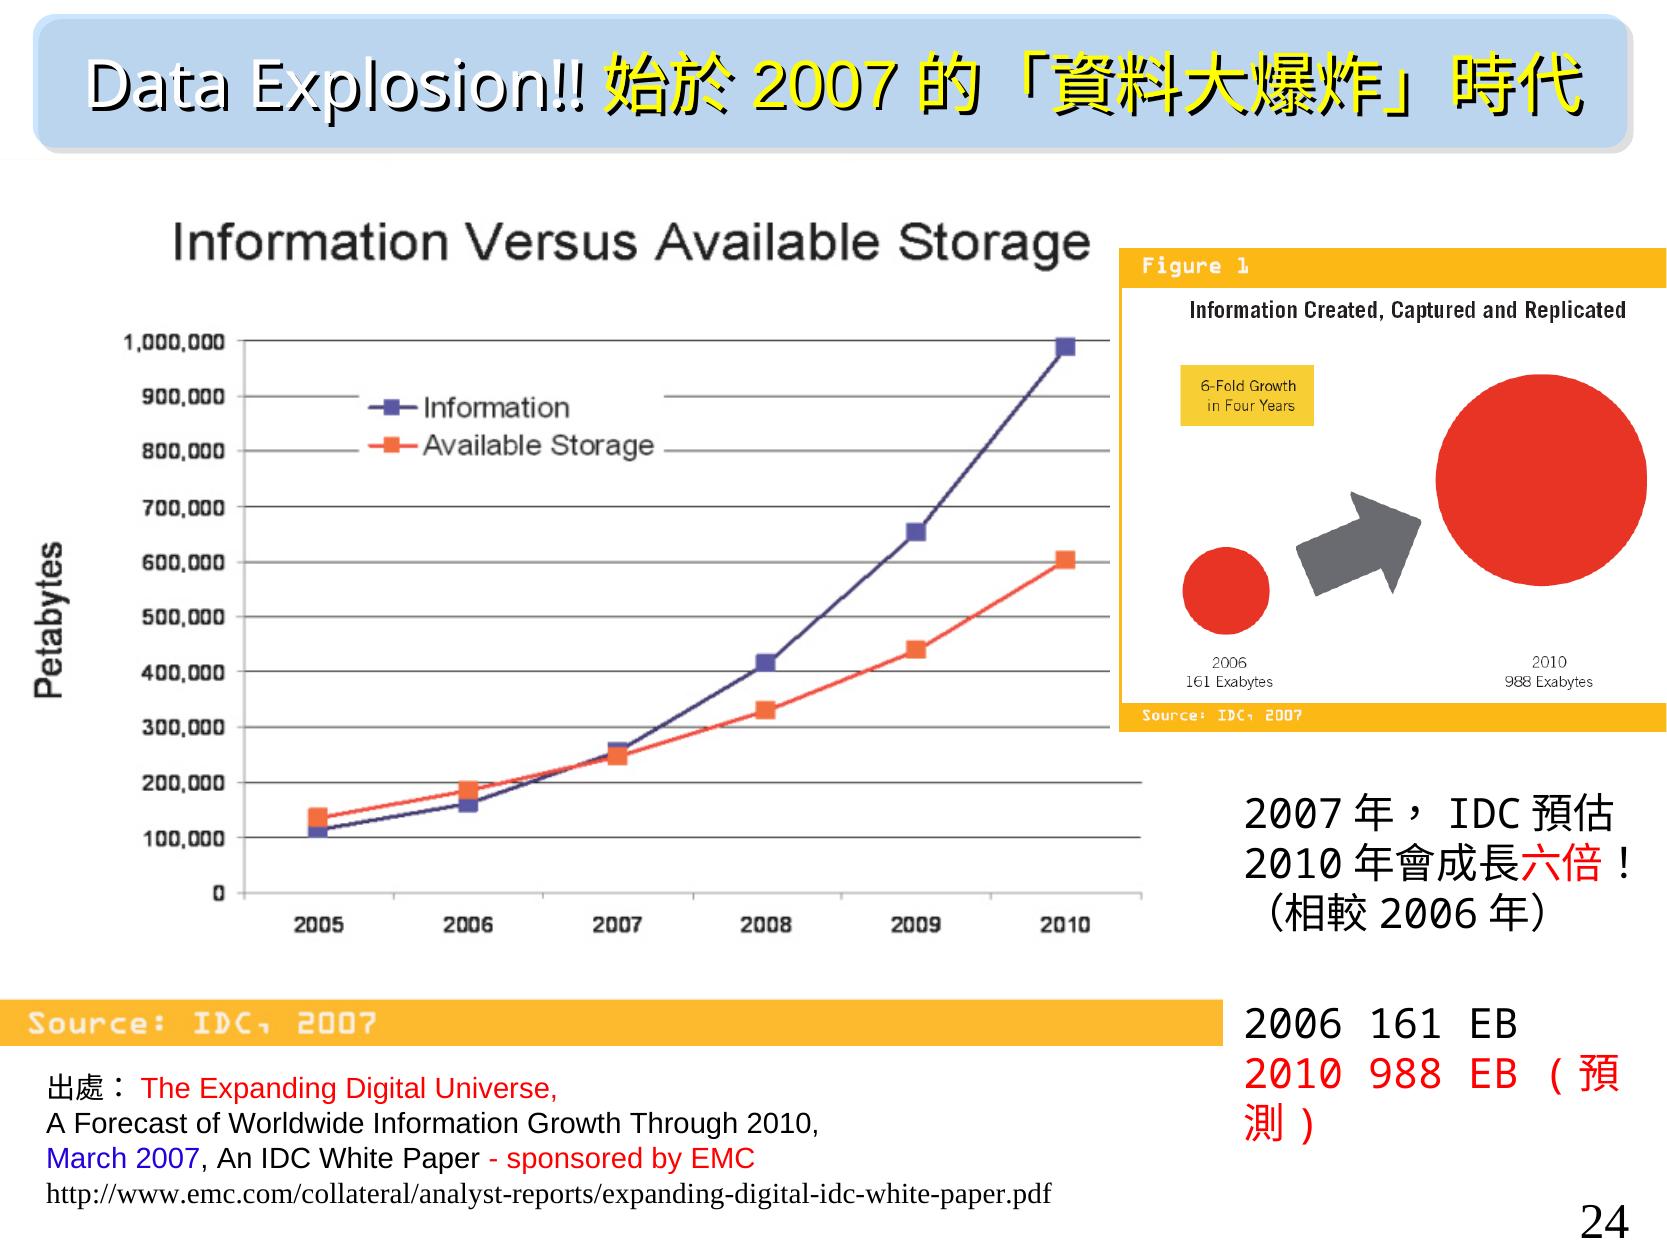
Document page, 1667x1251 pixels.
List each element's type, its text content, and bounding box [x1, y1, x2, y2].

text_box Data Explosion!!始於2007的「資料大爆炸」時代 [0, 11, 1665, 159]
picture [0, 159, 1667, 1046]
text_box 2007年，IDC預估2010年會成長六倍！（相較2006年） 2006 161 EB 2010 988 EB (預測) [1228, 779, 1667, 1105]
text_box 出處：The Expanding Digital Universe, A Forecast of Worldwide Information Growth Through 2010, March 2007, An IDC White Paper - sponsored by EMC http://www.emc.com/collateral/analyst-reports/expanding-digital-idc-white-paper.pdf [31, 1061, 1070, 1217]
